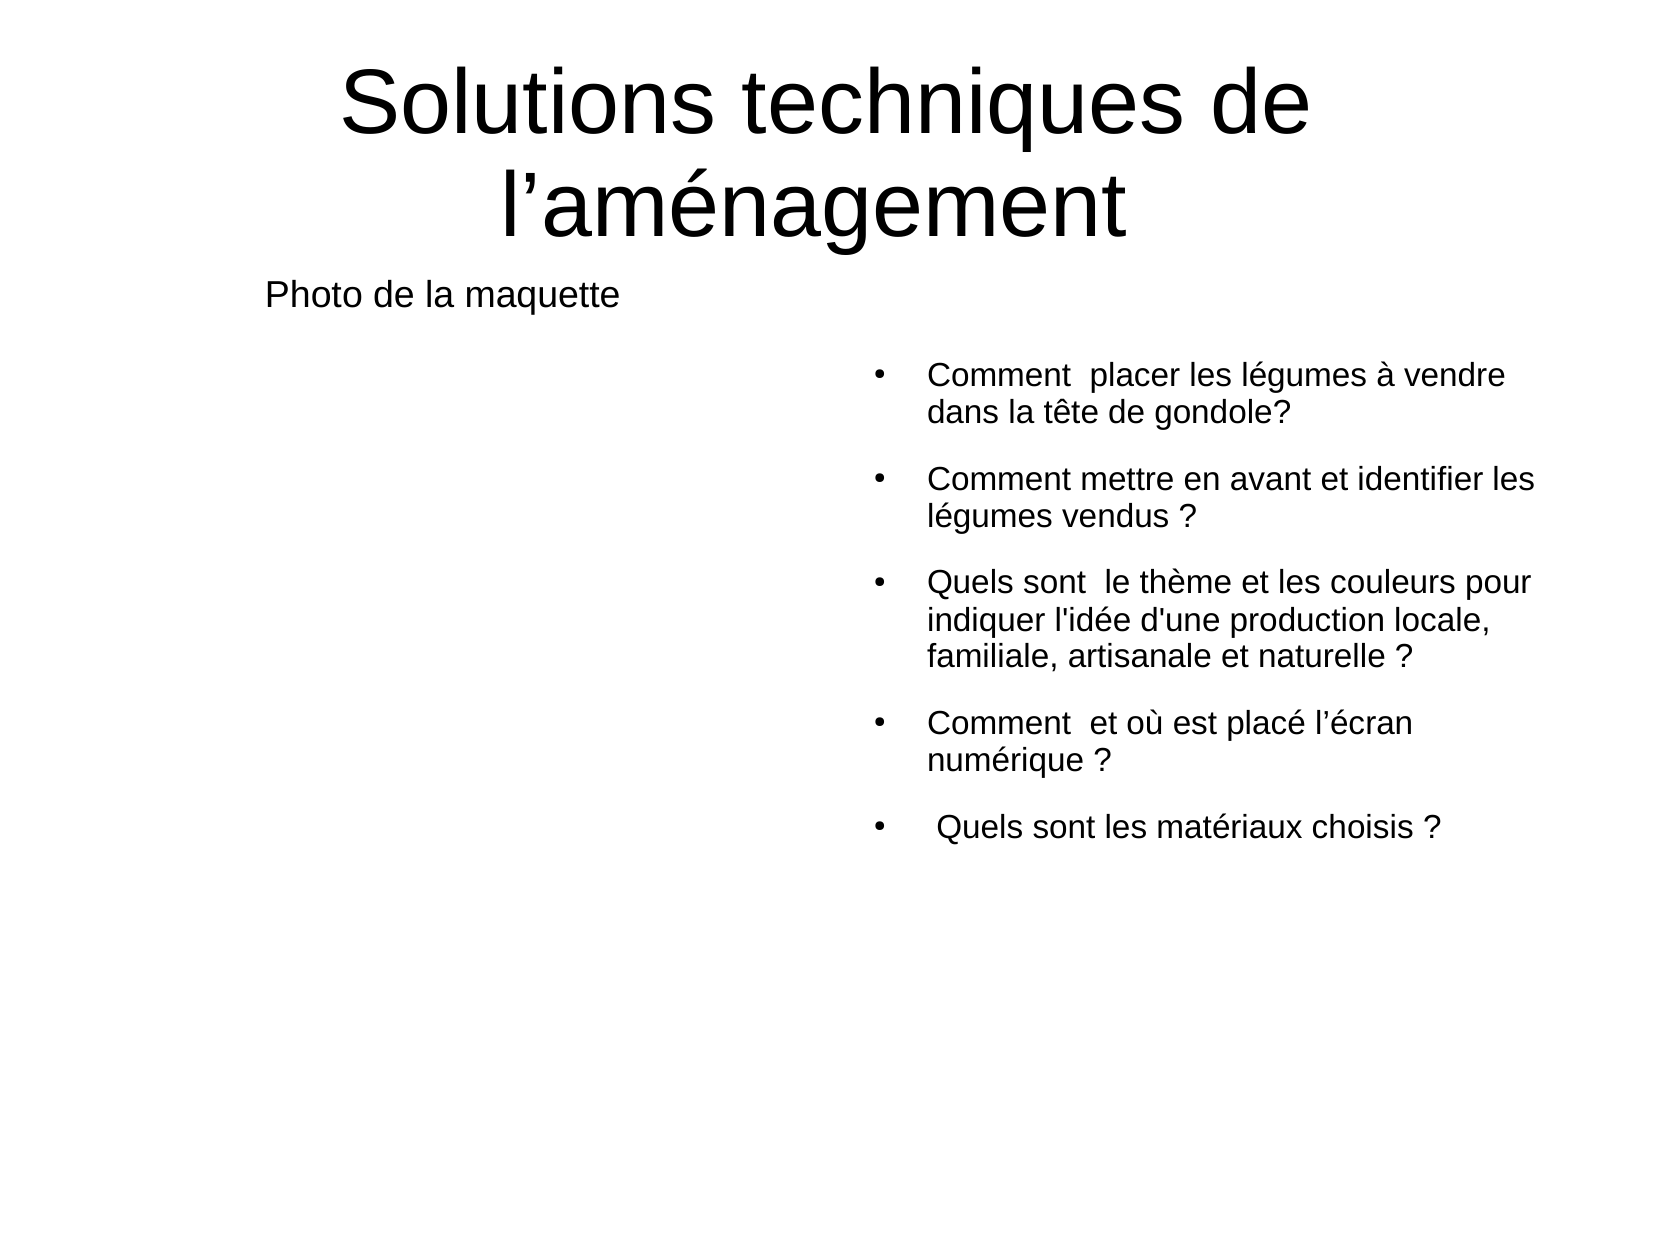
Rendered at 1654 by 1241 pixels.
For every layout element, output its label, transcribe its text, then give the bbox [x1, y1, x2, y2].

text_box Photo de la maquette [88, 265, 798, 323]
title Solutions techniques de l’aménagement [82, 50, 1571, 256]
list Comment placer les légumes à vendre dans la tête de gondole? Comment mettre en avant et identifier les légumes vendus ? Quels sont le thème et les couleurs pour indiquer l'idée d'une production locale, familiale, artisanale et naturelle ? Comment et où est placé l’écran numérique ? Quels sont les matériaux choisis ? [856, 290, 1572, 1182]
